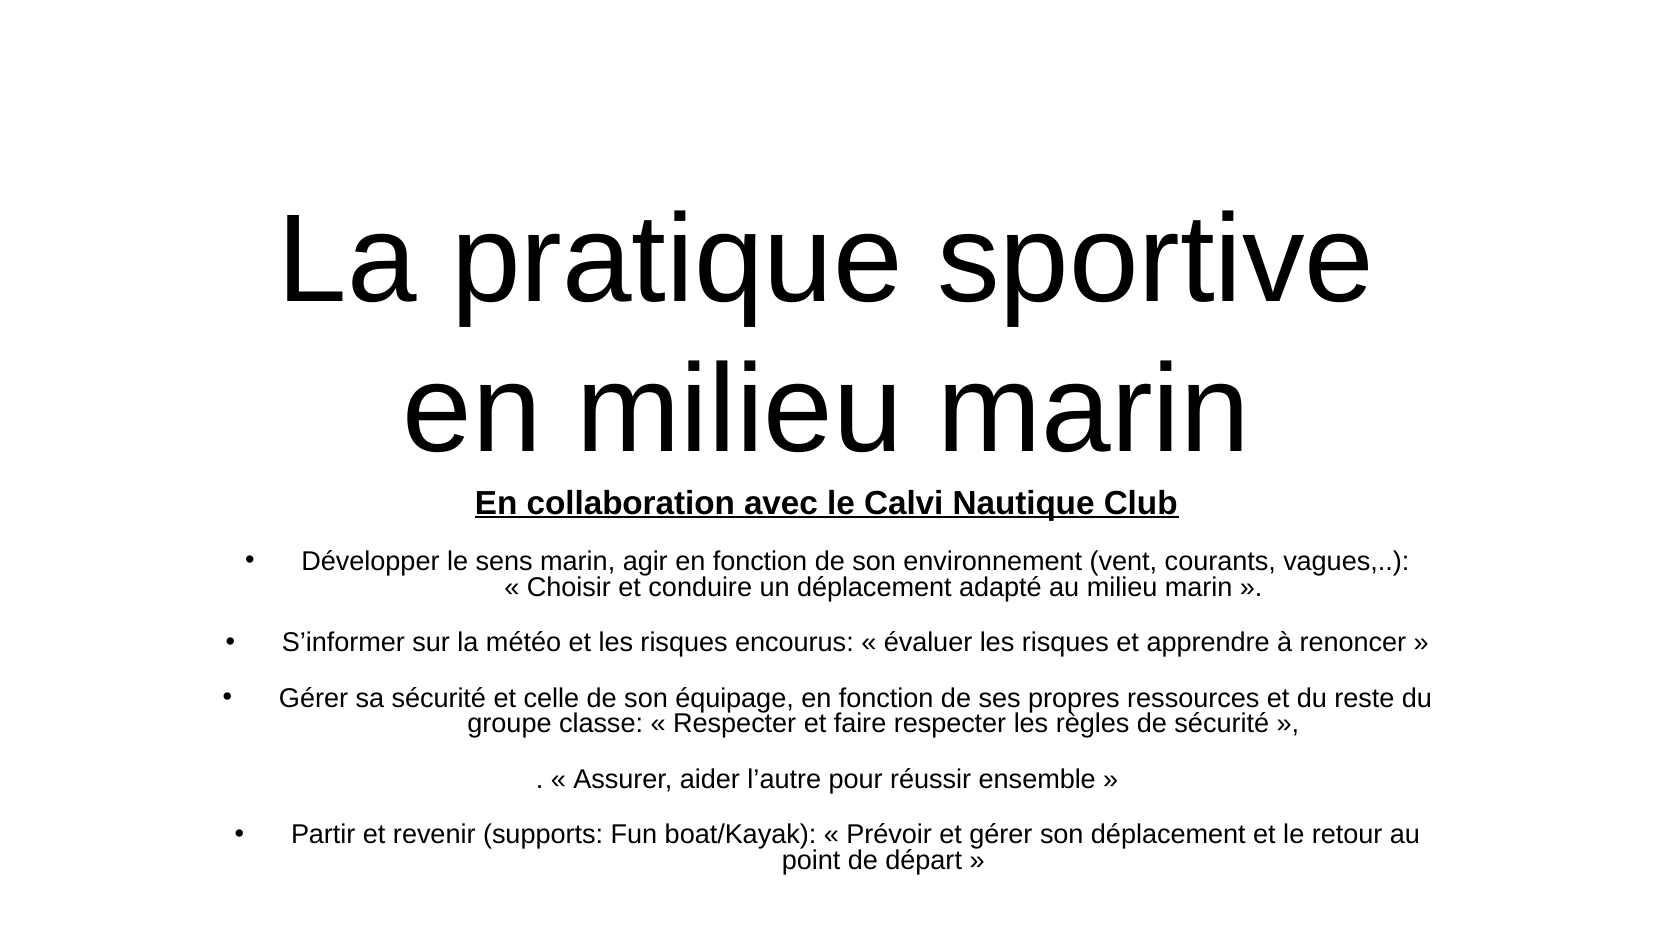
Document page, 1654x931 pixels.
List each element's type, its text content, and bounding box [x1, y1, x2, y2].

title La pratique sportive en milieu marin [206, 152, 1447, 477]
subtitle En collaboration avec le Calvi Nautique Club Développer le sens marin, agir en fonction de son environnement (vent, courants, vagues,..): « Choisir et conduire un déplacement adapté au milieu marin ». S’informer sur la météo et les risques encourus: « évaluer les risques et apprendre à renoncer » Gérer sa sécurité et celle de son équipage, en fonction de ses propres ressources et du reste du groupe classe: « Respecter et faire respecter les règles de sécurité », . « Assurer, aider l’autre pour réussir ensemble » Partir et revenir (supports: Fun boat/Kayak): « Prévoir et gérer son déplacement et le retour au point de départ » [206, 488, 1447, 881]
